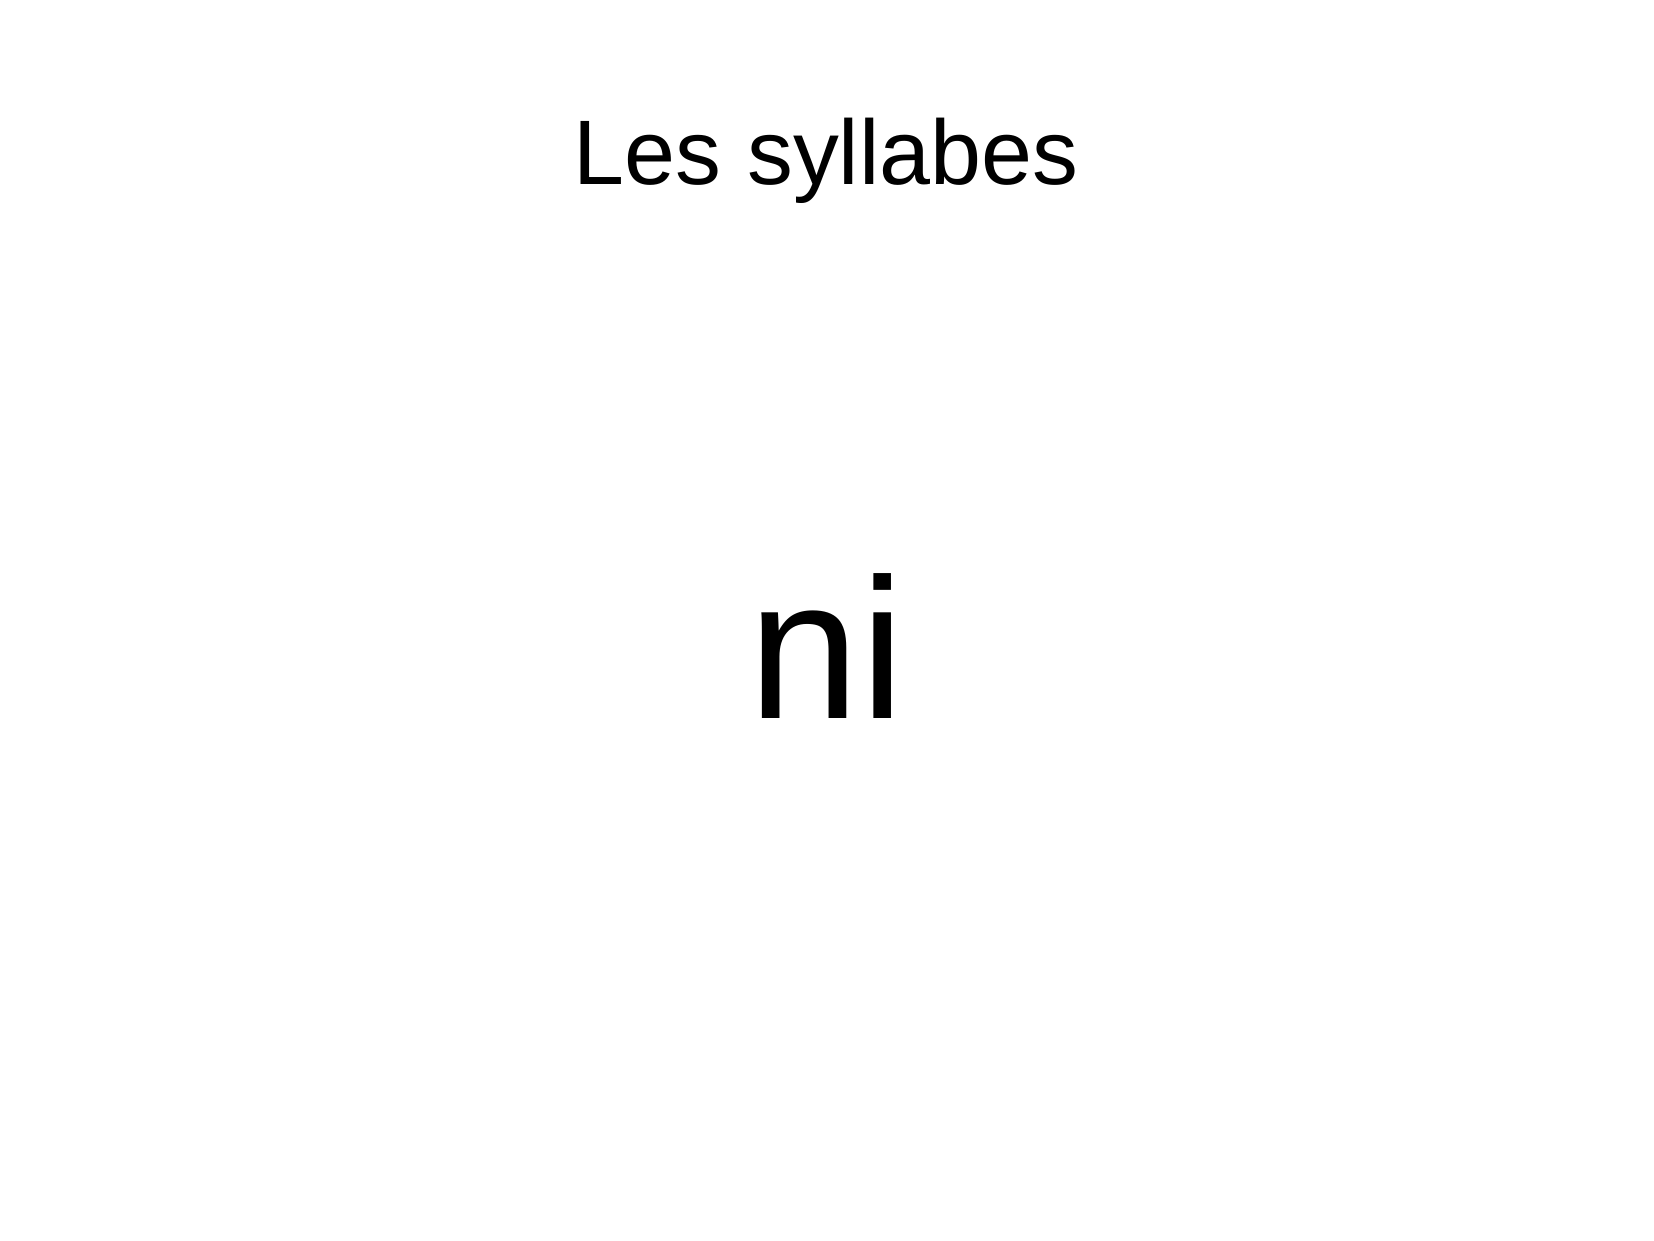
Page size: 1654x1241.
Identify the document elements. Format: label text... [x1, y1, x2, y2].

title Les syllabes [82, 49, 1571, 257]
subtitle ni [82, 290, 1571, 1010]
